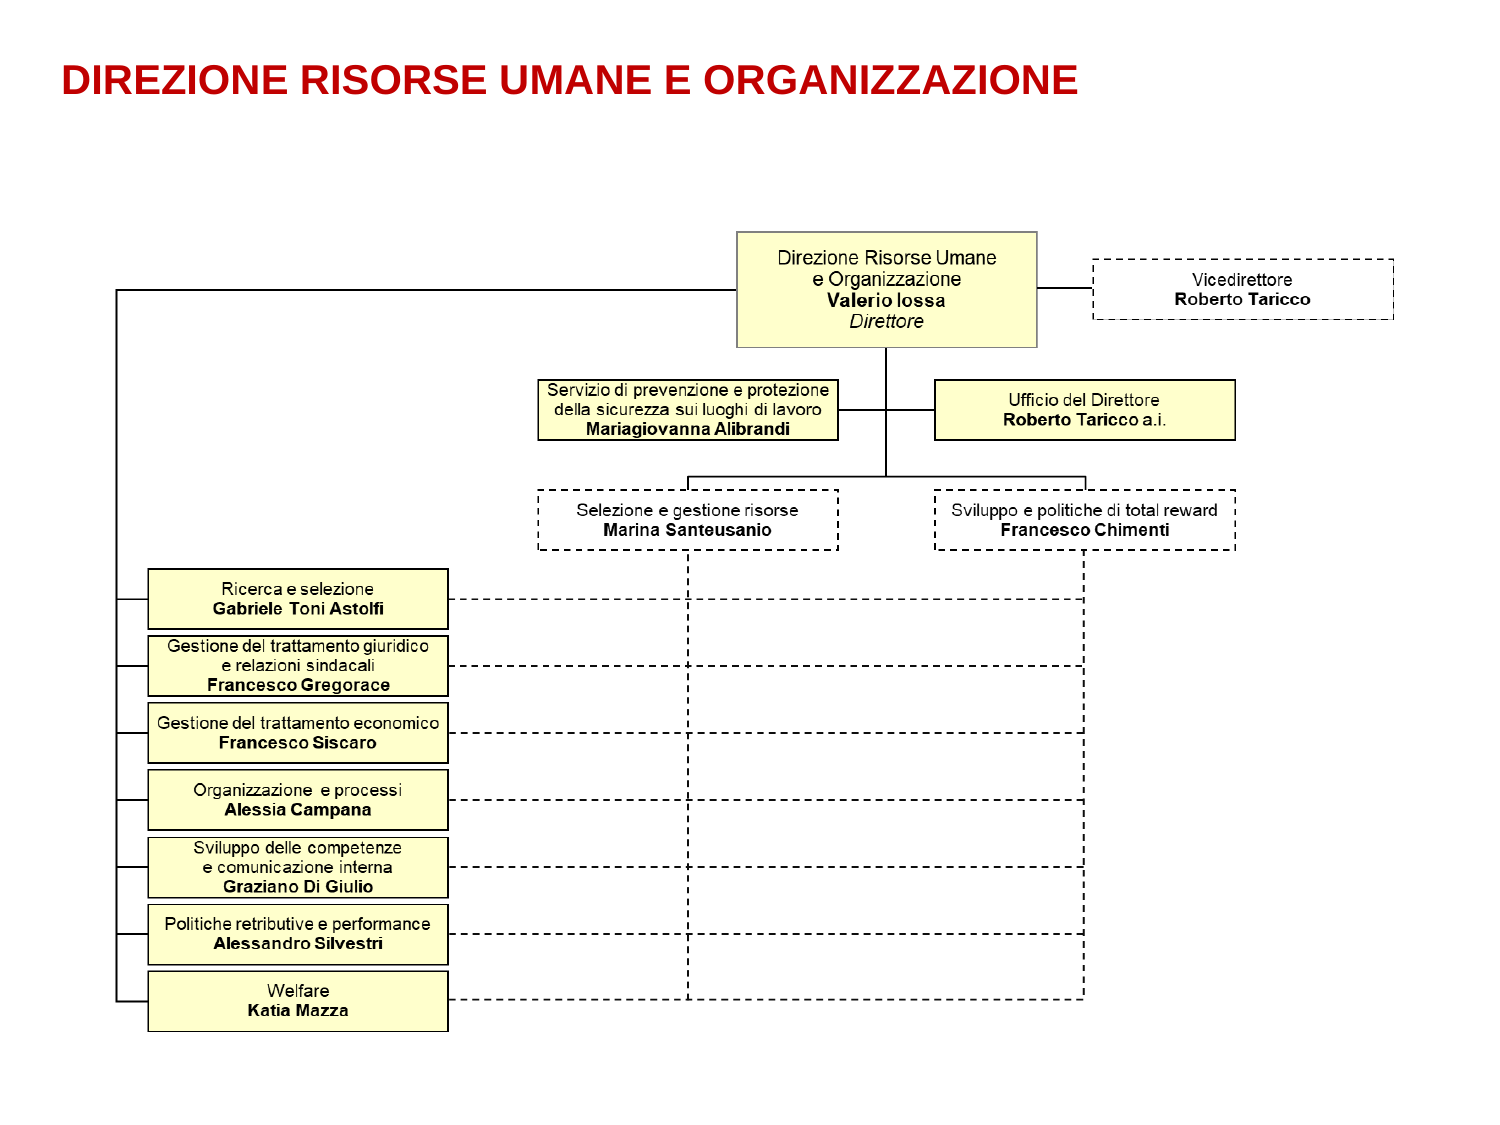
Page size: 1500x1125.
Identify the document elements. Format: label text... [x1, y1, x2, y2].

text_box DIREZIONE RISORSE UMANE E ORGANIZZAZIONE [46, 45, 1458, 128]
picture [115, 232, 1394, 1032]
